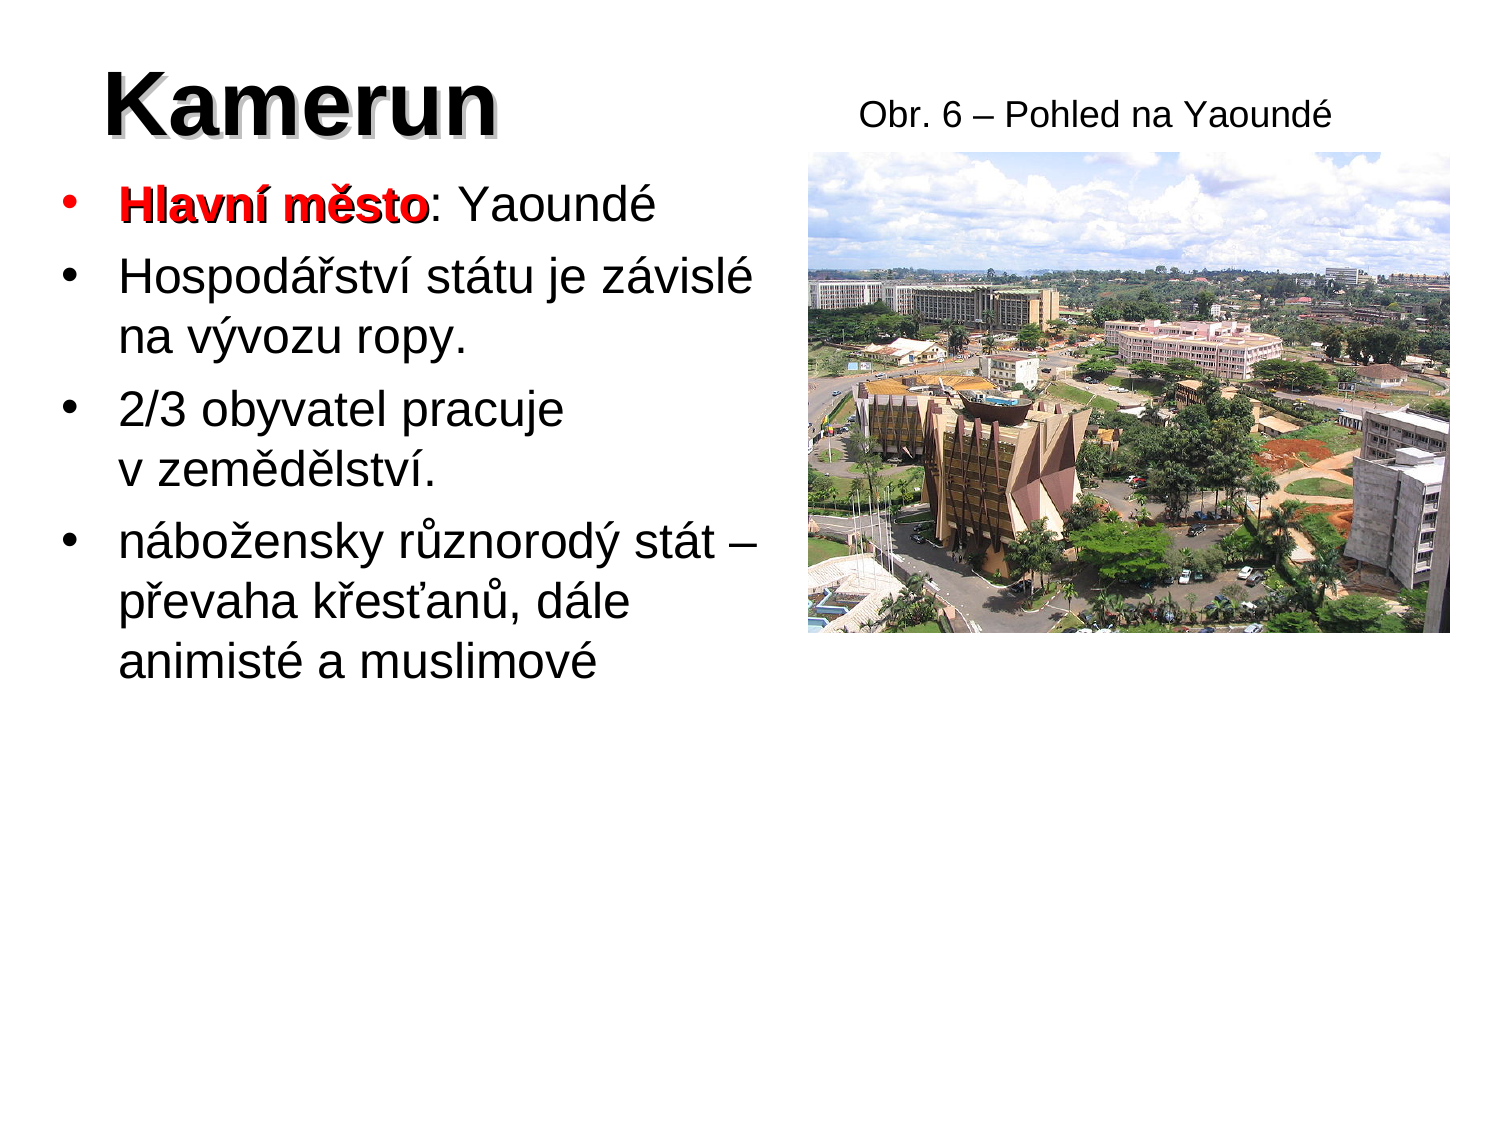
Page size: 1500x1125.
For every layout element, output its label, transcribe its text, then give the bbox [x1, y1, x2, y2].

text_box Obr. 6 – Pohled na Yaoundé [843, 81, 1407, 143]
list Hlavní město: Yaoundé Hospodářství státu je závislé na vývozu ropy. 2/3 obyvatel pracuje v zemědělství. nábožensky různorodý stát – převaha křesťanů, dále animisté a muslimové [46, 163, 809, 833]
picture [808, 152, 1450, 633]
title Kamerun [75, 36, 528, 162]
